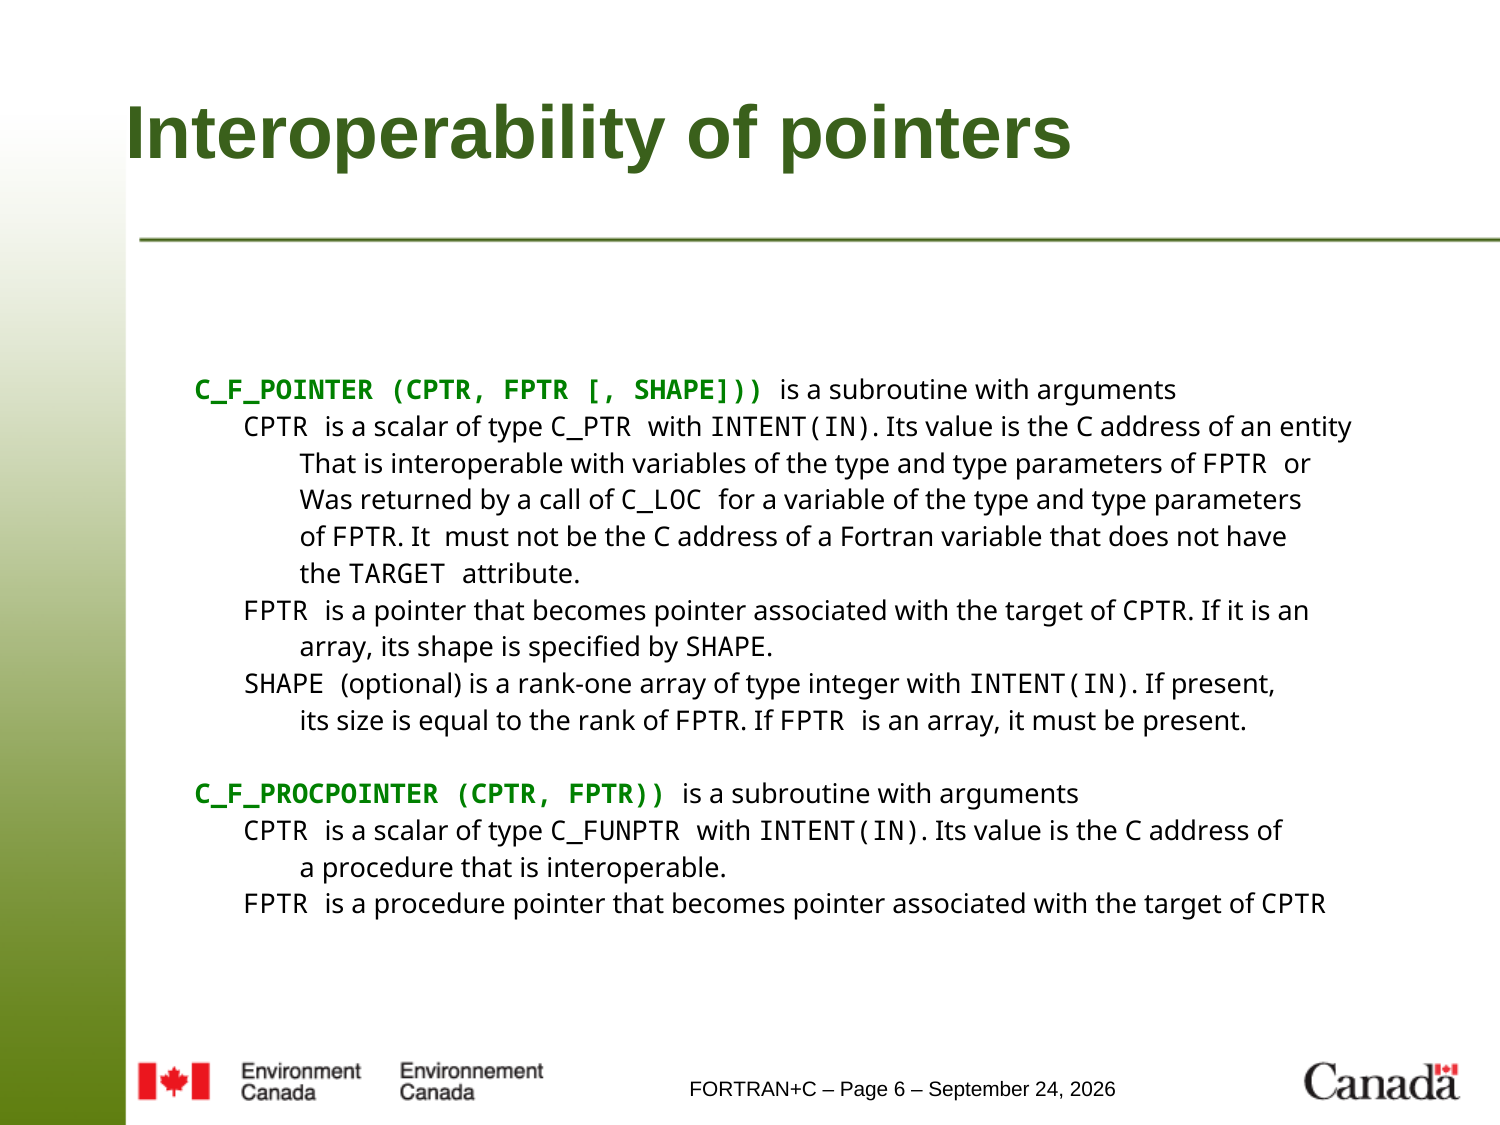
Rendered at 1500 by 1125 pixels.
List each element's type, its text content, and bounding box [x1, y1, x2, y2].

text_box C_F_POINTER (CPTR, FPTR [, SHAPE])) is a subroutine with arguments CPTR is a scalar of type C_PTR with INTENT(IN). Its value is the C address of an entity That is interoperable with variables of the type and type parameters of FPTR or Was returned by a call of C_LOC for a variable of the type and type parameters of FPTR. It must not be the C address of a Fortran variable that does not have the TARGET attribute. FPTR is a pointer that becomes pointer associated with the target of CPTR. If it is an array, its shape is specified by SHAPE. SHAPE (optional) is a rank-one array of type integer with INTENT(IN). If present, its size is equal to the rank of FPTR. If FPTR is an array, it must be present. C_F_PROCPOINTER (CPTR, FPTR)) is a subroutine with arguments CPTR is a scalar of type C_FUNPTR with INTENT(IN). Its value is the C address of a procedure that is interoperable. FPTR is a procedure pointer that becomes pointer associated with the target of CPTR [179, 363, 1447, 870]
picture [0, 0, 1500, 1125]
title Interoperability of pointers [125, 45, 1463, 221]
